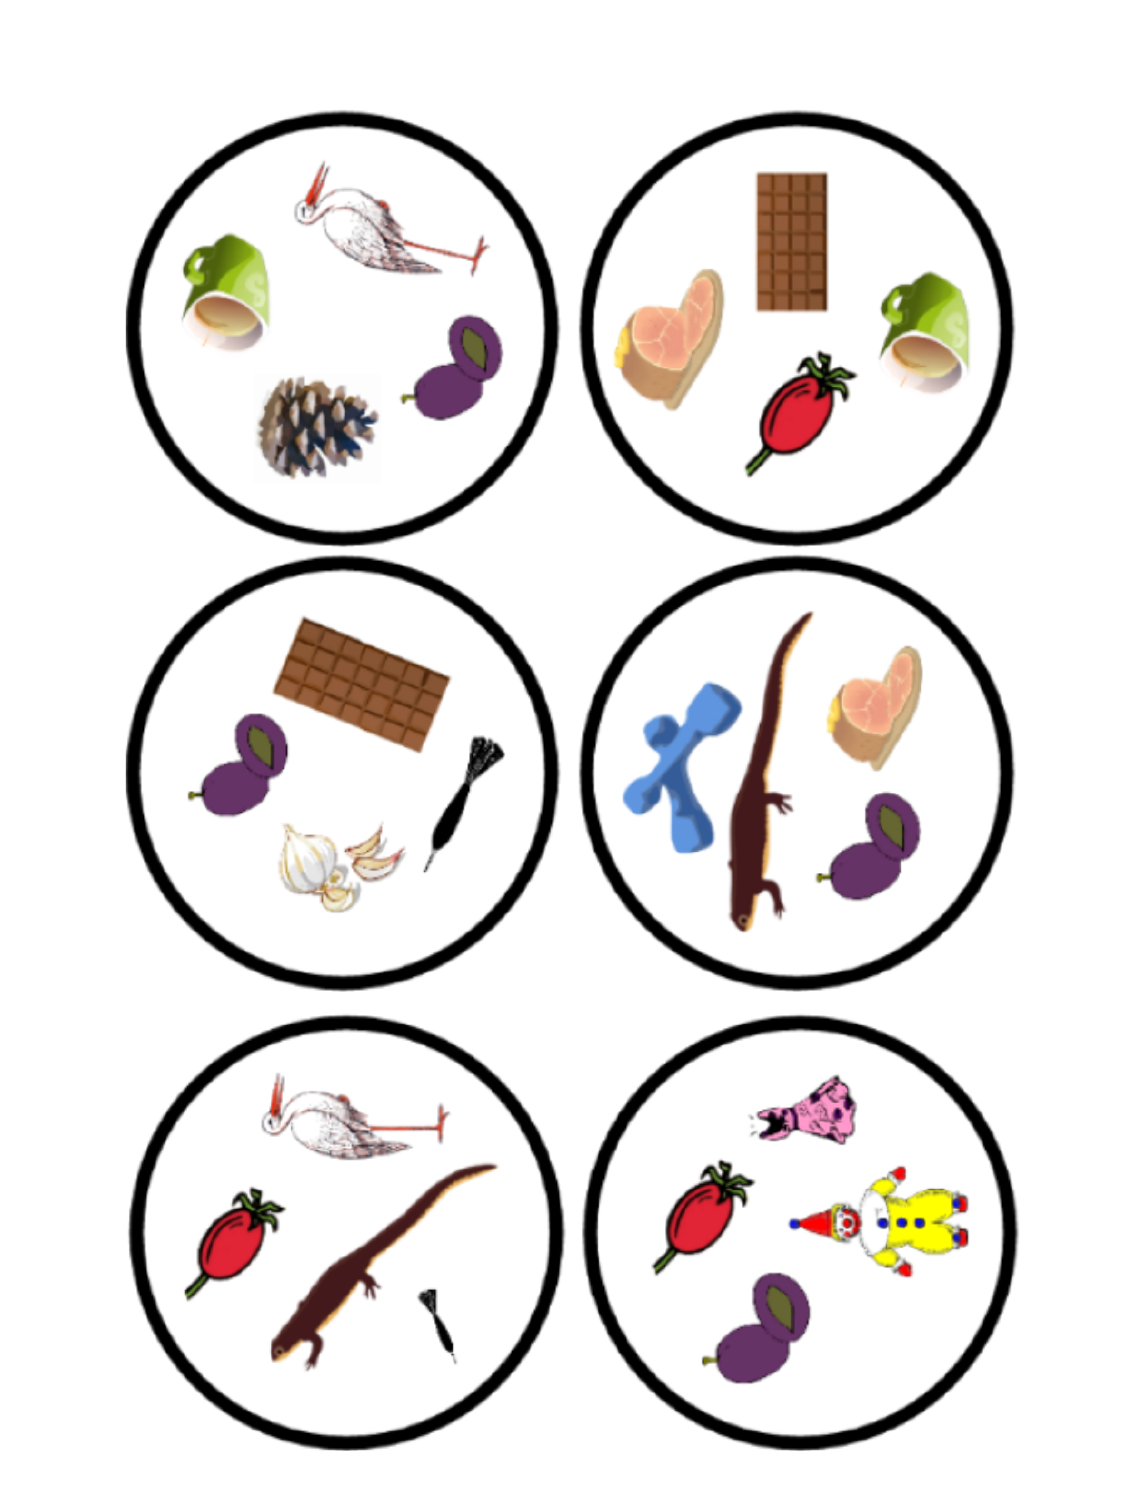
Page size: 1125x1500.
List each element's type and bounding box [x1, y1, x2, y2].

picture [127, 1010, 1021, 1451]
picture [125, 100, 1021, 1003]
